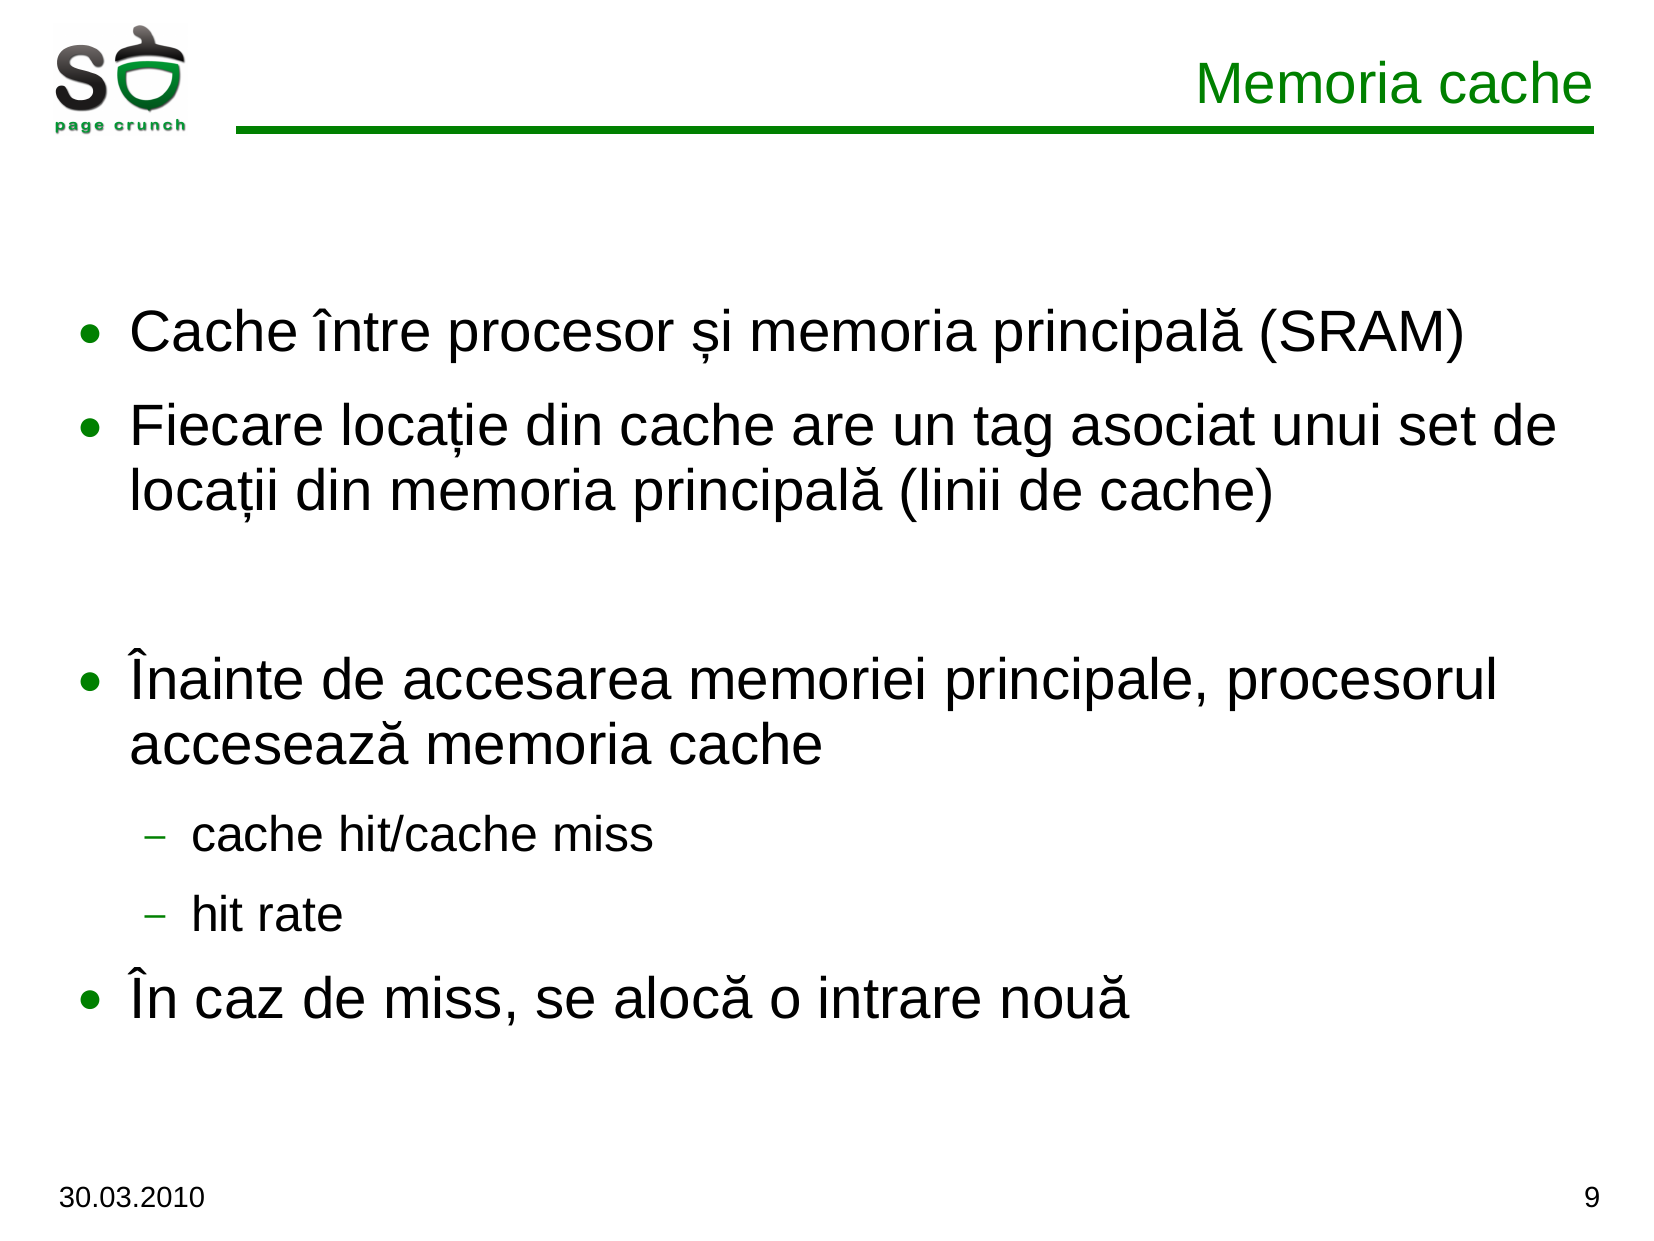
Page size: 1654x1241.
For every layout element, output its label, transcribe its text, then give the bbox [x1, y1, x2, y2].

picture [53, 23, 188, 136]
title Memoria cache [236, 49, 1595, 119]
list Cache între procesor și memoria principală (SRAM) Fiecare locație din cache are un tag asociat unui set de locații din memoria principală (linii de cache) Înainte de accesarea memoriei principale, procesorul accesează memoria cache cache hit/cache miss hit rate În caz de miss, se alocă o intrare nouă [59, 177, 1595, 1152]
